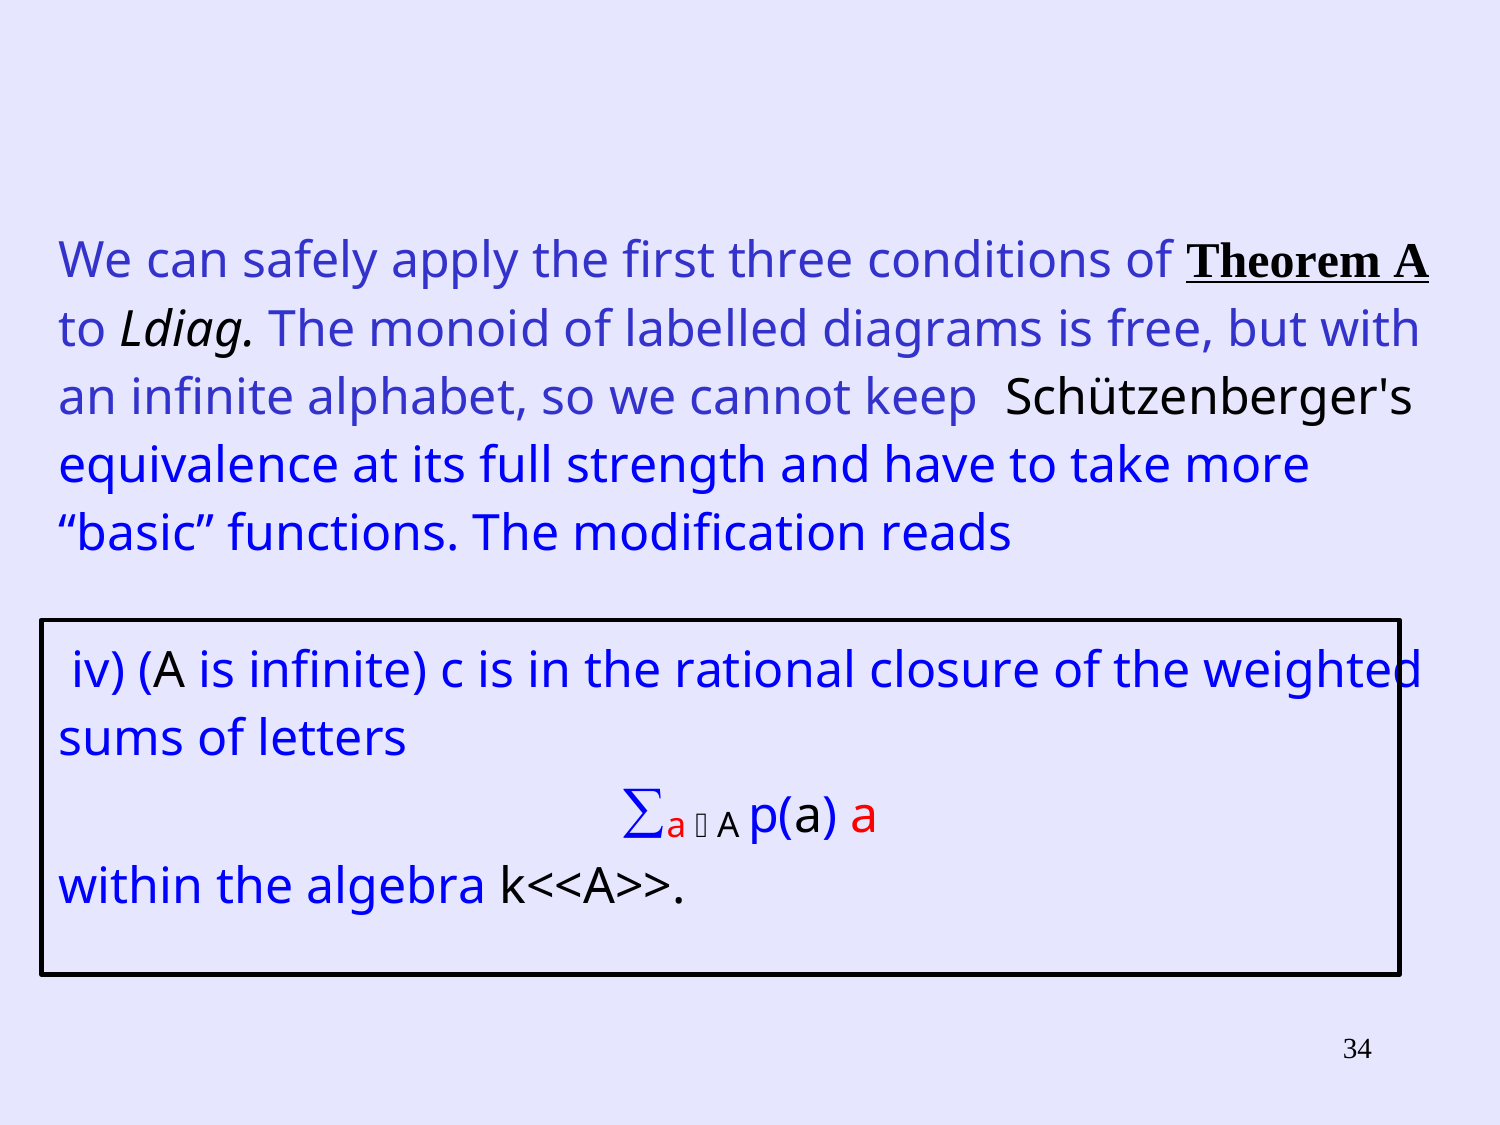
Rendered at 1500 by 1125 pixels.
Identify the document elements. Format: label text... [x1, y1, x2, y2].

text_box We can safely apply the first three conditions of Theorem A to Ldiag. The monoid of labelled diagrams is free, but with an infinite alphabet, so we cannot keep Schützenberger's equivalence at its full strength and have to take more “basic” functions. The modification reads iv) (A is infinite) c is in the rational closure of the weighted sums of letters ∑a  A p(a) a within the algebra k<<A>>. [43, 216, 1455, 958]
text_box We can safely apply the first three conditions of Theorem A to Ldiag. The monoid of labelled diagrams is free, but with an infinite alphabet, so we cannot keep Schützenberger's equivalence at its full strength and have to take more “basic” functions. The modification reads iv) (A is infinite) c is in the rational closure of the weighted sums of letters ∑a  A p(a) a within the algebra k<<A>>. [44, 622, 1397, 958]
